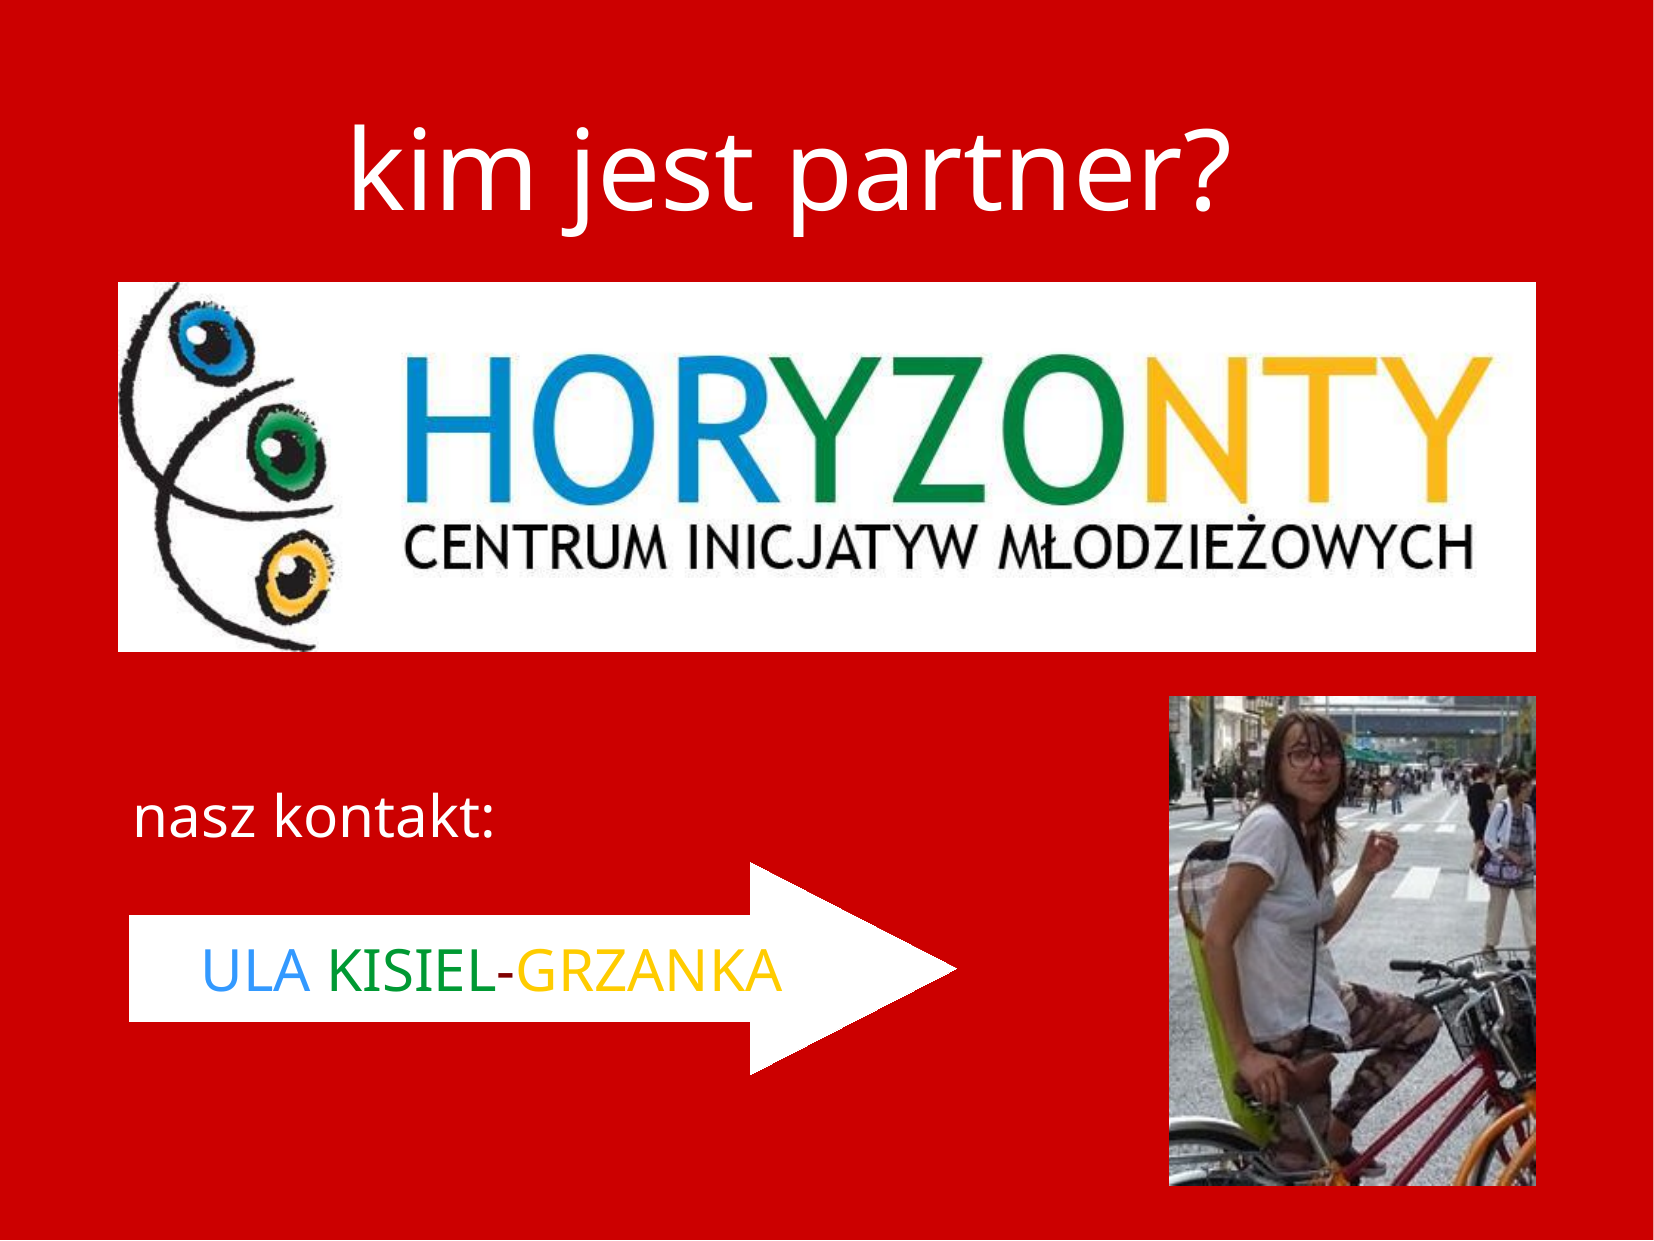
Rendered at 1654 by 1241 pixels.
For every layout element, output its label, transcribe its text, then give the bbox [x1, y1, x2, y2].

picture [118, 282, 1536, 652]
text_box nasz kontakt: [118, 767, 556, 853]
text_box kim jest partner? [330, 82, 1359, 282]
text_box ULA KISIEL-GRZANKA [129, 862, 957, 1075]
picture [1169, 696, 1536, 1186]
